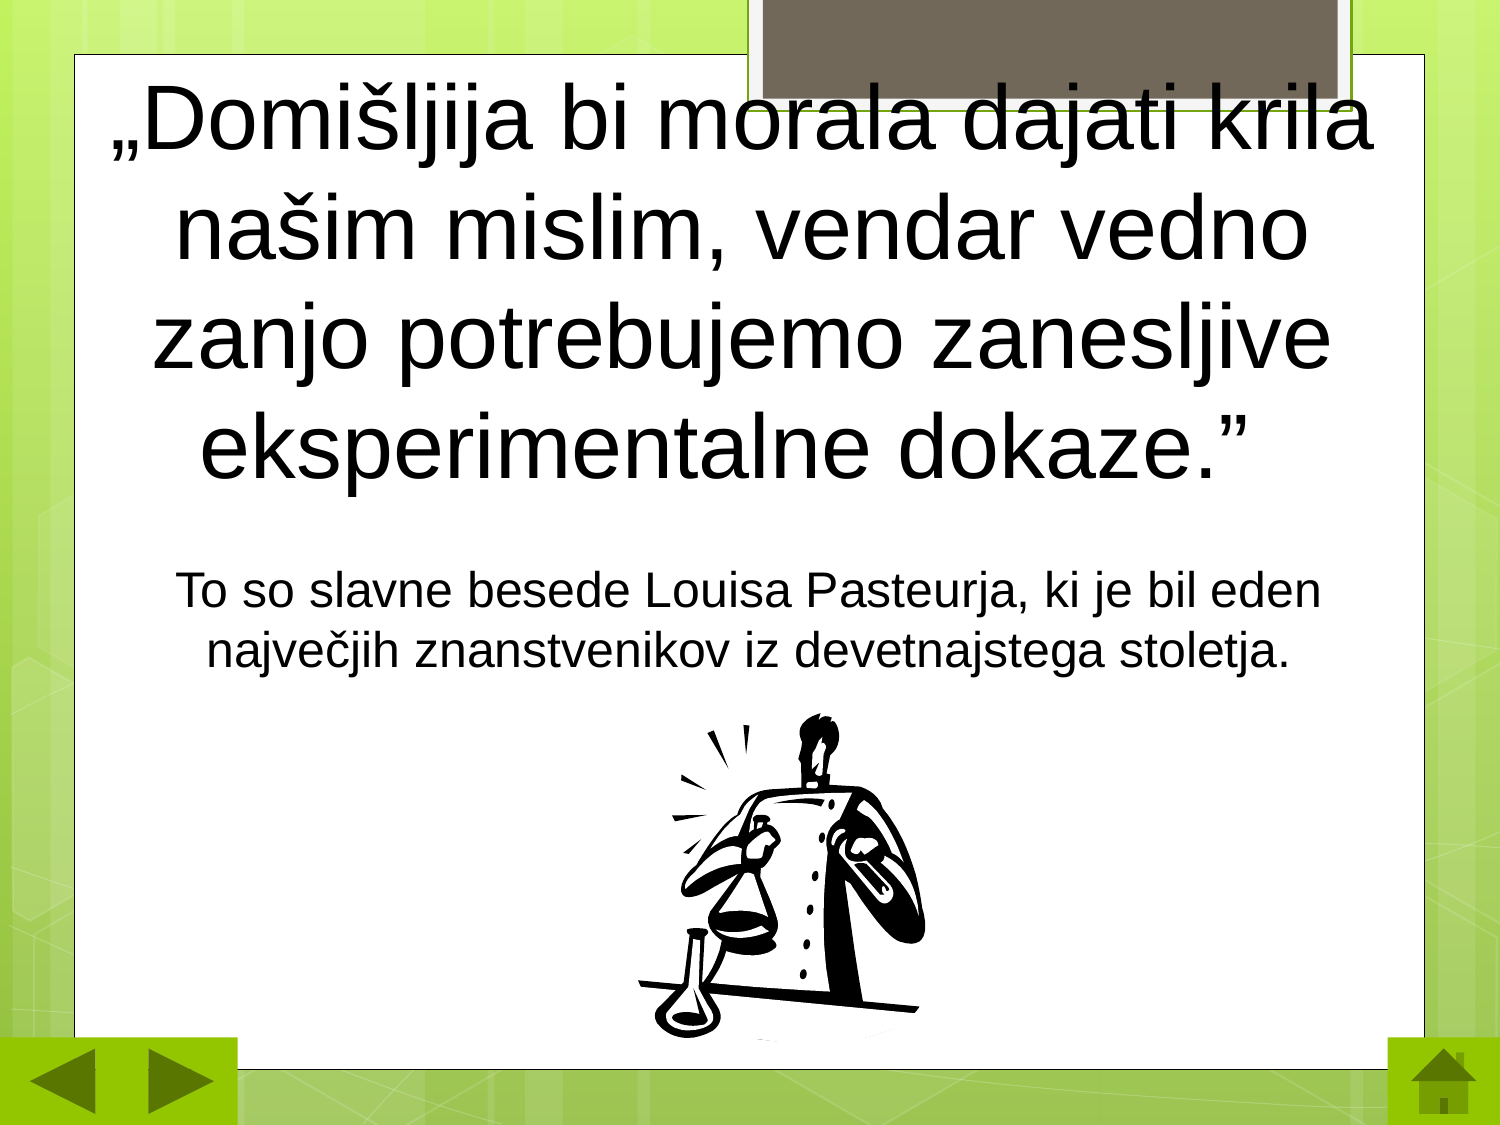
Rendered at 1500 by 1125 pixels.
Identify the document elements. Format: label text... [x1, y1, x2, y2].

text_box [1387, 1037, 1500, 1125]
text_box To so slavne besede Louisa Pasteurja, ki je bil eden največjih znanstvenikov iz devetnajstega stoletja. [73, 549, 1425, 685]
text_box [0, 1037, 238, 1125]
text_box „Domišljija bi morala dajati krila našim mislim, vendar vedno zanjo potrebujemo zanesljive eksperimentalne dokaze.” [62, 49, 1425, 505]
picture [637, 713, 938, 1051]
